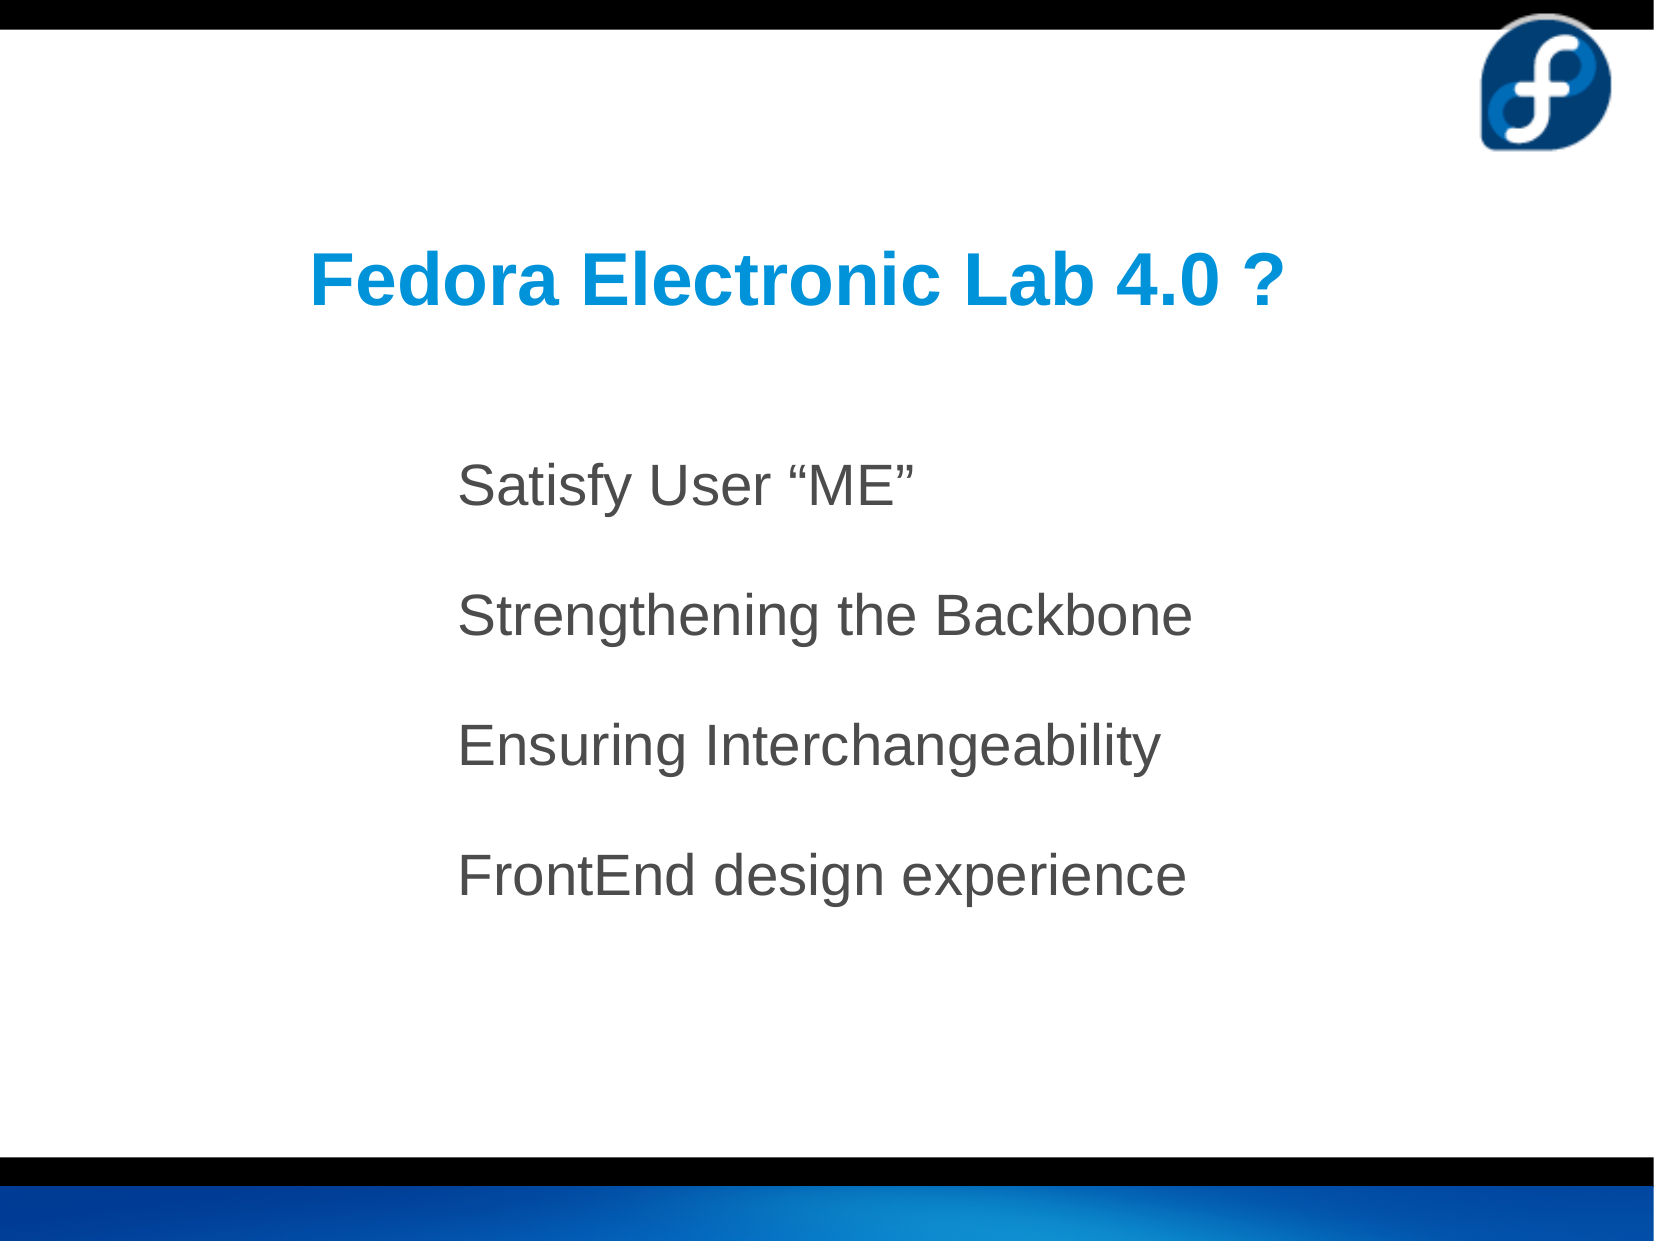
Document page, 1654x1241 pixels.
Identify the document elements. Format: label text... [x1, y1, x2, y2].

text_box Satisfy User “ME” Strengthening the Backbone Ensuring Interchangeability FrontEnd design experience [442, 445, 1209, 916]
picture [0, 1186, 1654, 1241]
text_box Fedora Electronic Lab 4.0 ? [295, 230, 1305, 330]
picture [838, 12, 1622, 254]
